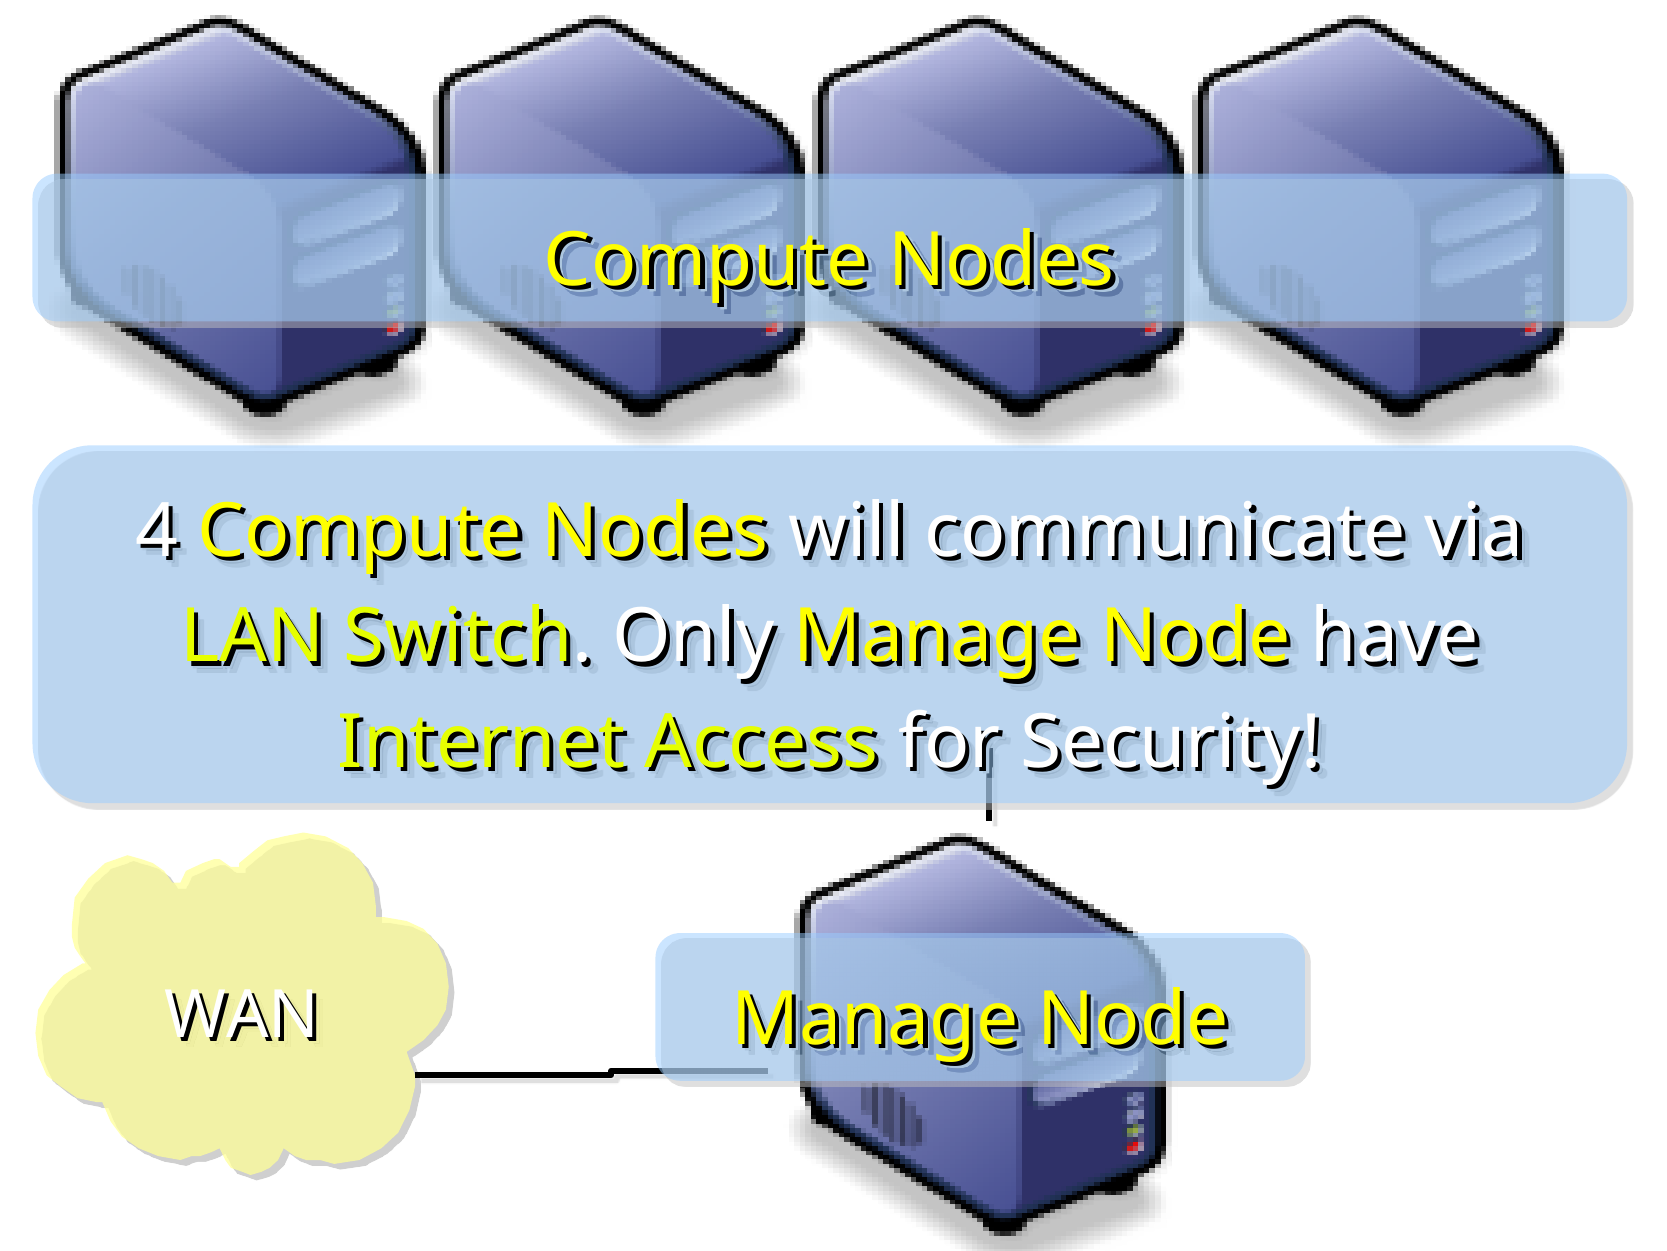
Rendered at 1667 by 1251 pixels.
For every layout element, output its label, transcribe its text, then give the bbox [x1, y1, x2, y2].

picture [767, 1081, 1211, 1251]
picture [27, 2, 1609, 502]
text_box 4 Compute Nodes will communicate via LAN Switch. Only Manage Node have Internet Access for Security! [32, 445, 1628, 804]
text_box WAN [35, 832, 449, 1176]
text_box Manage Node [655, 933, 1306, 1081]
text_box Compute Nodes [32, 173, 1628, 322]
picture [767, 820, 1211, 933]
